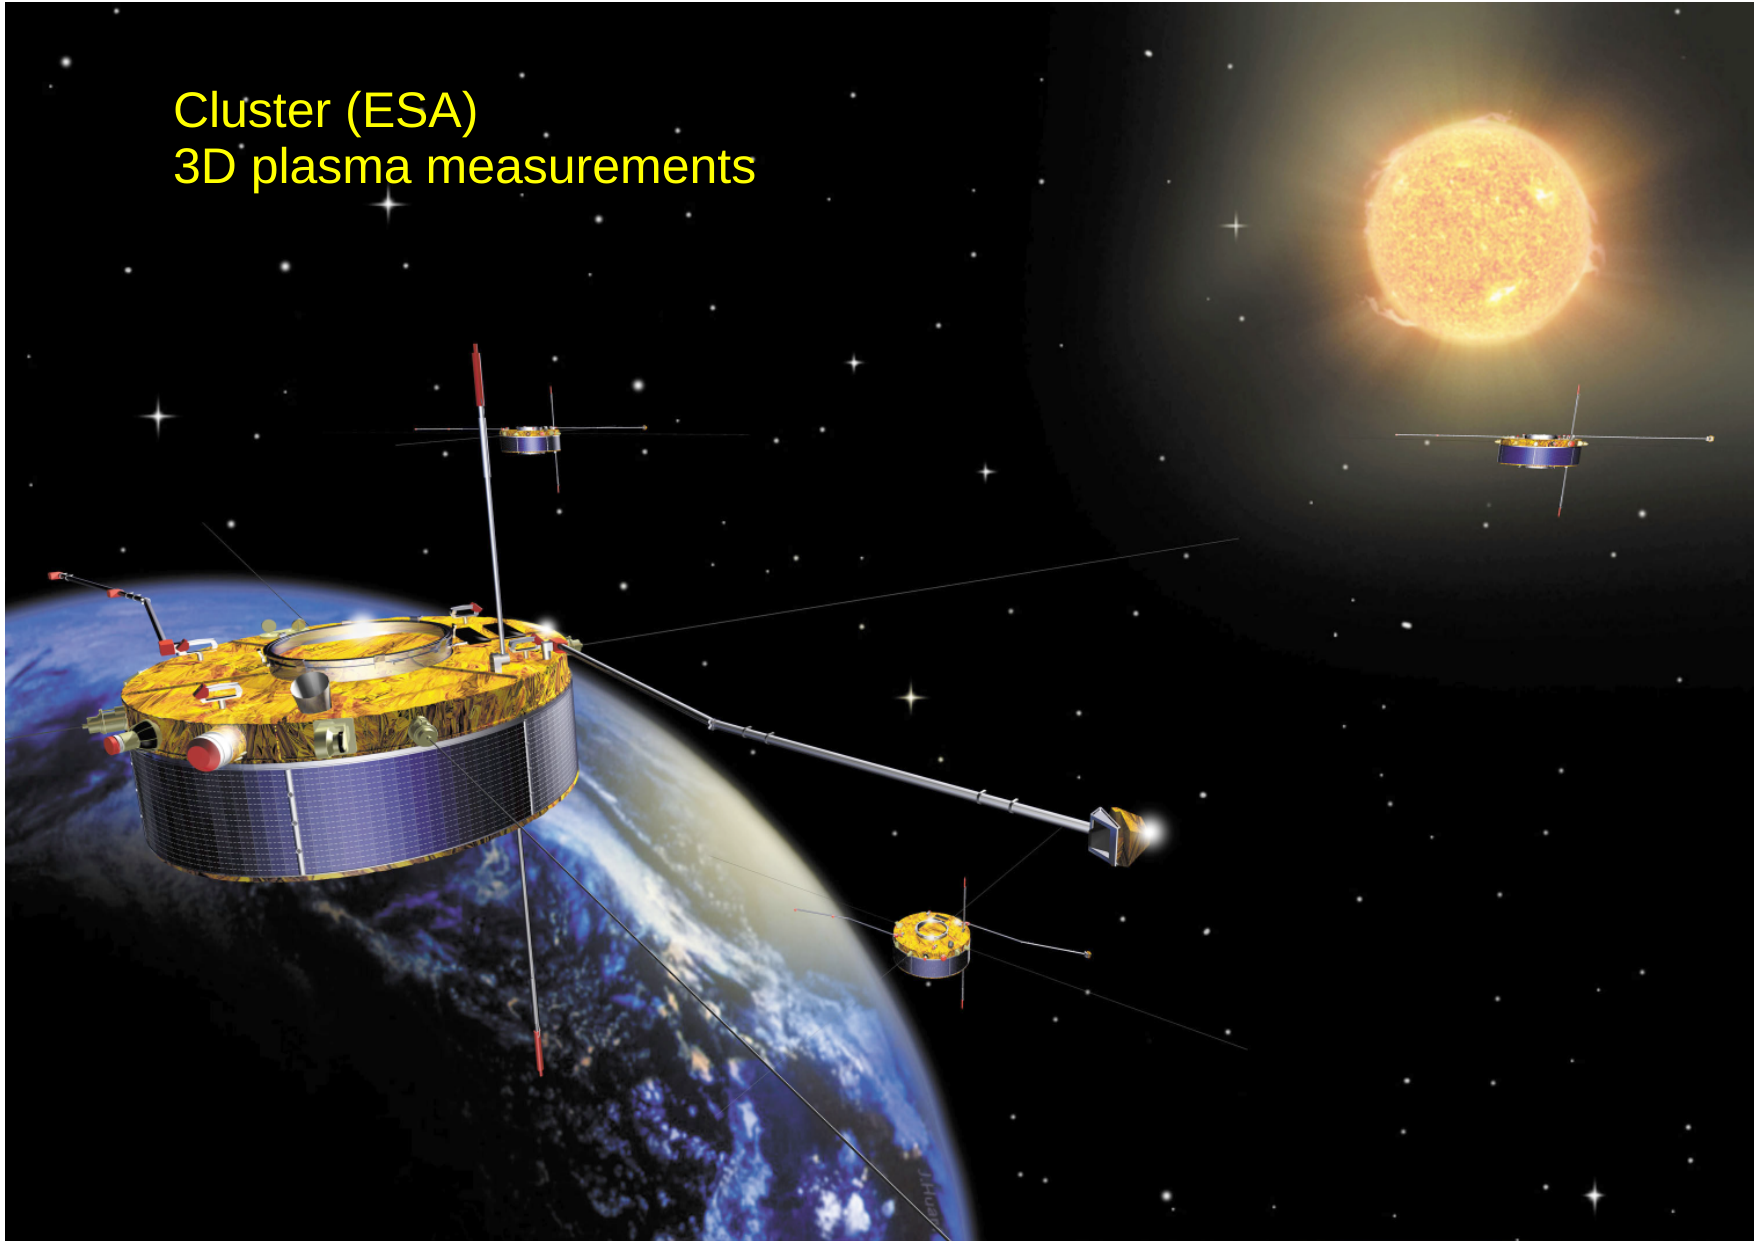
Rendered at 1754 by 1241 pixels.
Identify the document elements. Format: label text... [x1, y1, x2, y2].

picture [5, 2, 1754, 1241]
text_box Cluster (ESA) 3D plasma measurements [158, 75, 772, 202]
